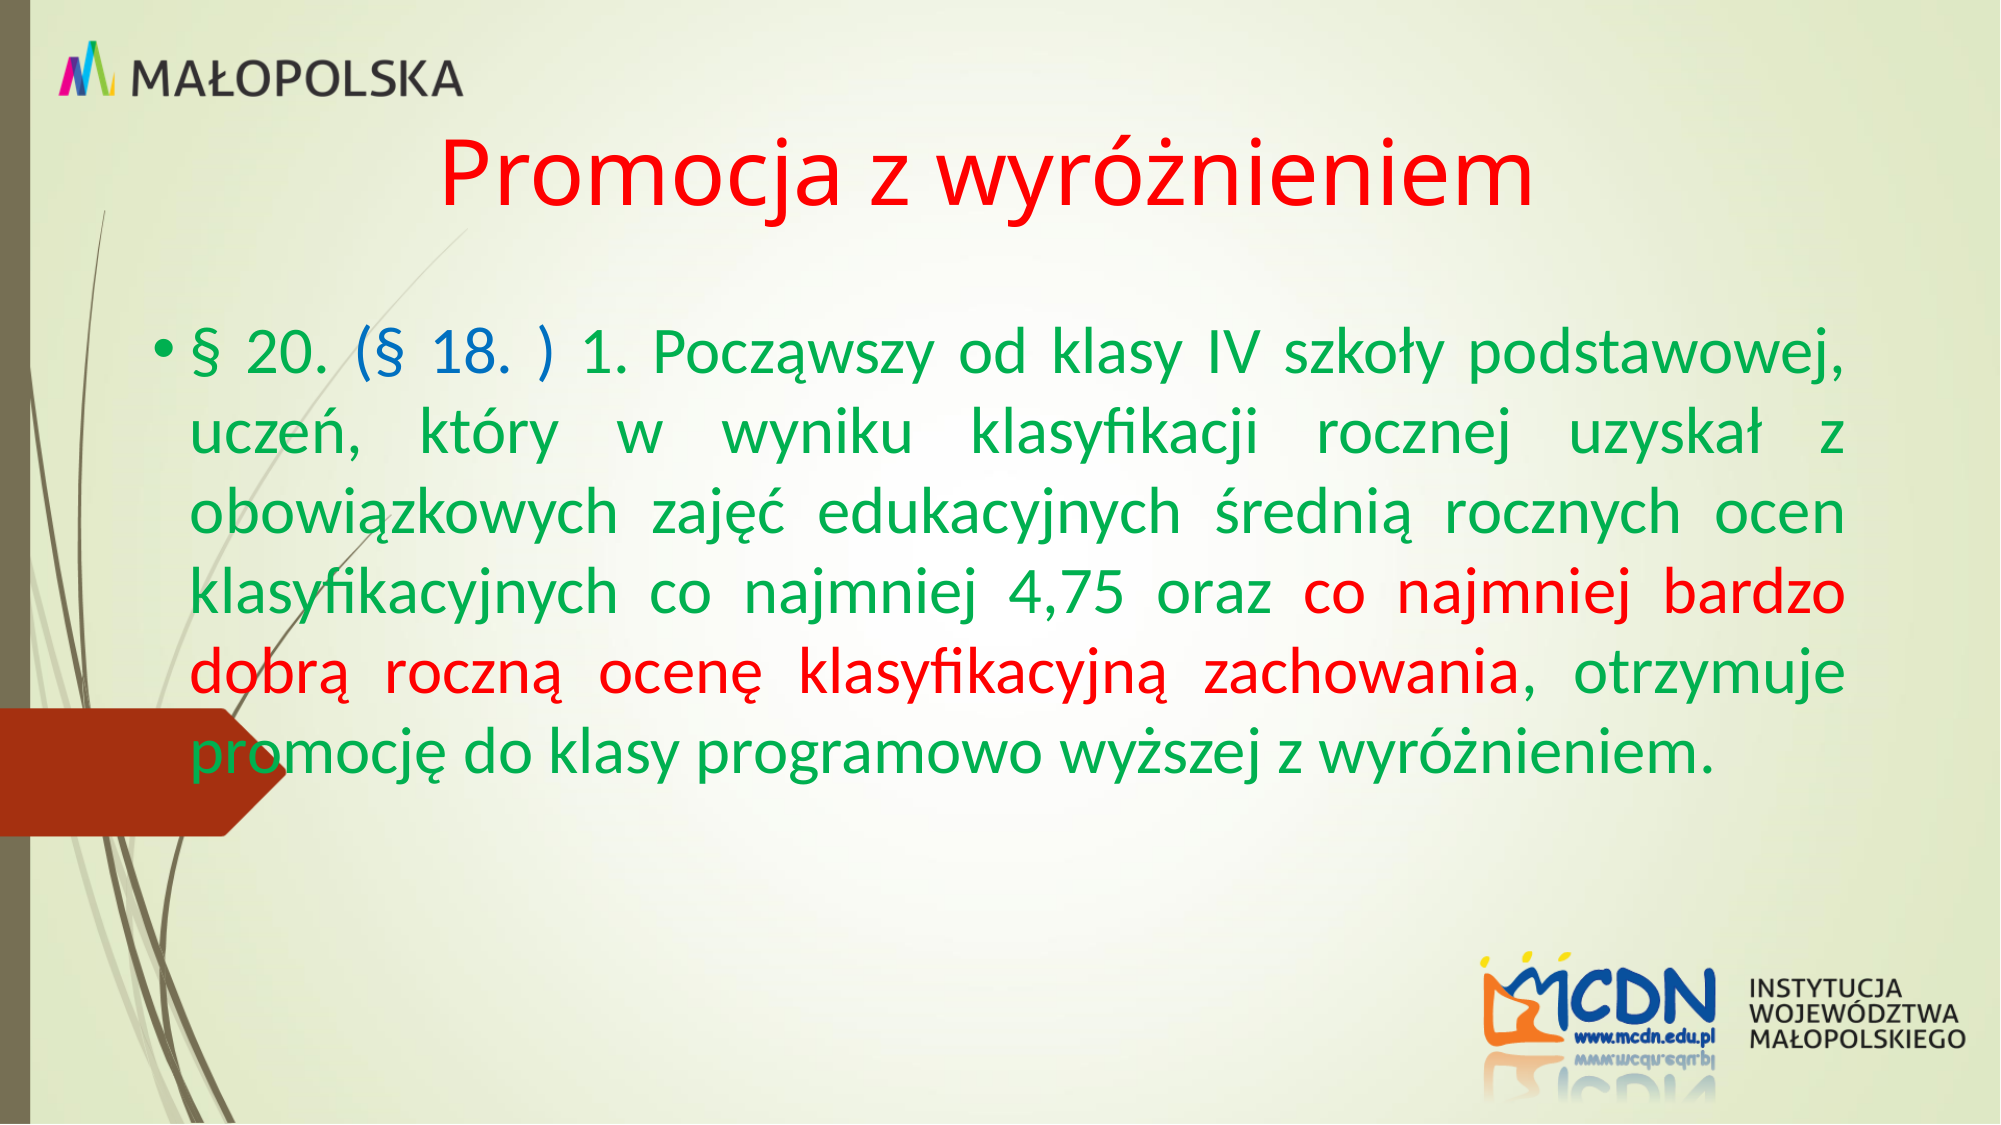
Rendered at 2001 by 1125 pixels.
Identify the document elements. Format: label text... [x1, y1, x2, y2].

list § 20. (§ 18. ) 1. Począwszy od klasy IV szkoły podstawowej, uczeń, który w wyniku klasyfikacji rocznej uzyskał z obowiązkowych zajęć edukacyjnych średnią rocznych ocen klasyfikacyjnych co najmniej 4,75 oraz co najmniej bardzo dobrą roczną ocenę klasyfikacyjną zachowania, otrzymuje promocję do klasy programowo wyższej z wyróżnieniem. [137, 299, 1863, 1014]
picture [0, 0, 2001, 1125]
title Promocja z wyróżnieniem [137, 59, 1863, 278]
